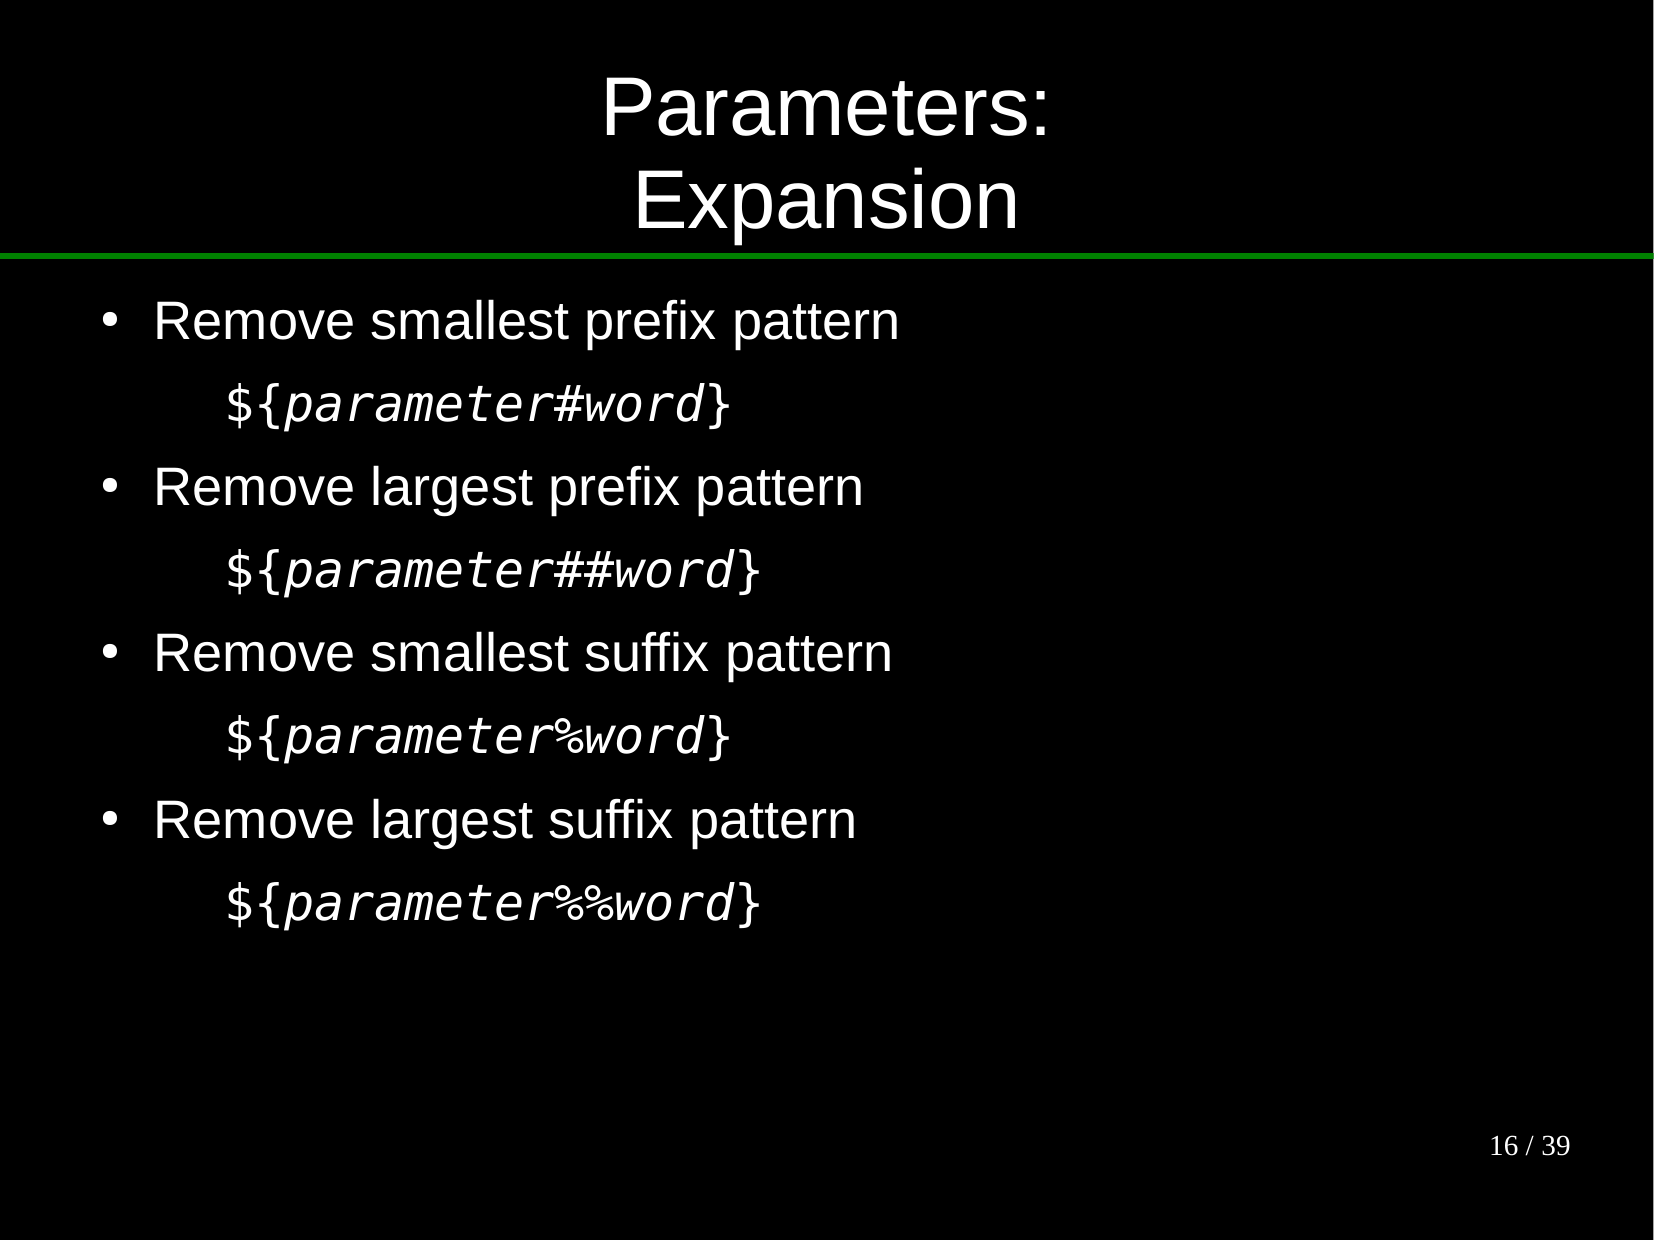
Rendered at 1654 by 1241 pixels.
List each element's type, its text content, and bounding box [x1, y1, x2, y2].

list Remove smallest prefix pattern ${parameter#word} Remove largest prefix pattern ${parameter##word} Remove smallest suffix pattern ${parameter%word} Remove largest suffix pattern ${parameter%%word} [82, 290, 1538, 1010]
title Parameters: Expansion [82, 49, 1571, 257]
